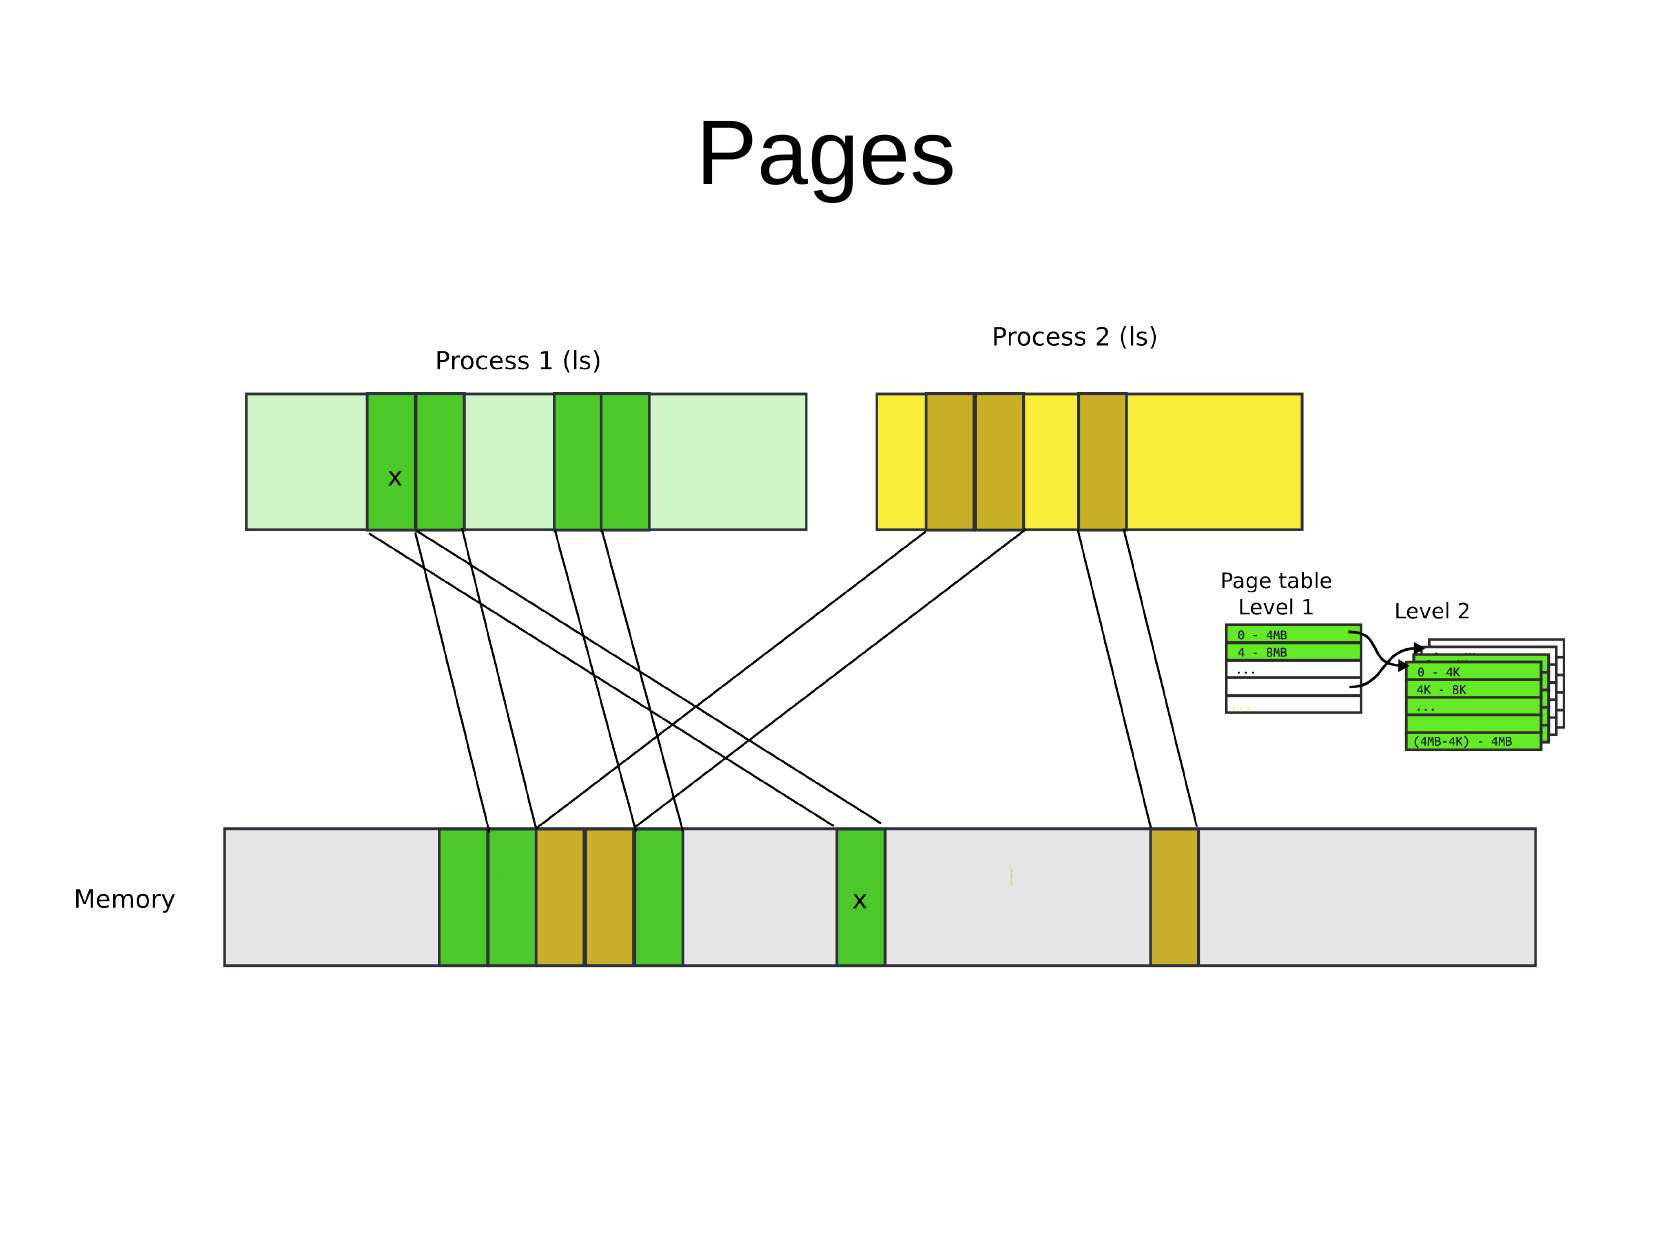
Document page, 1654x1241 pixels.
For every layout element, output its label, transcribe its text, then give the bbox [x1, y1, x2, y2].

title Pages [82, 49, 1571, 257]
picture [76, 326, 1565, 973]
